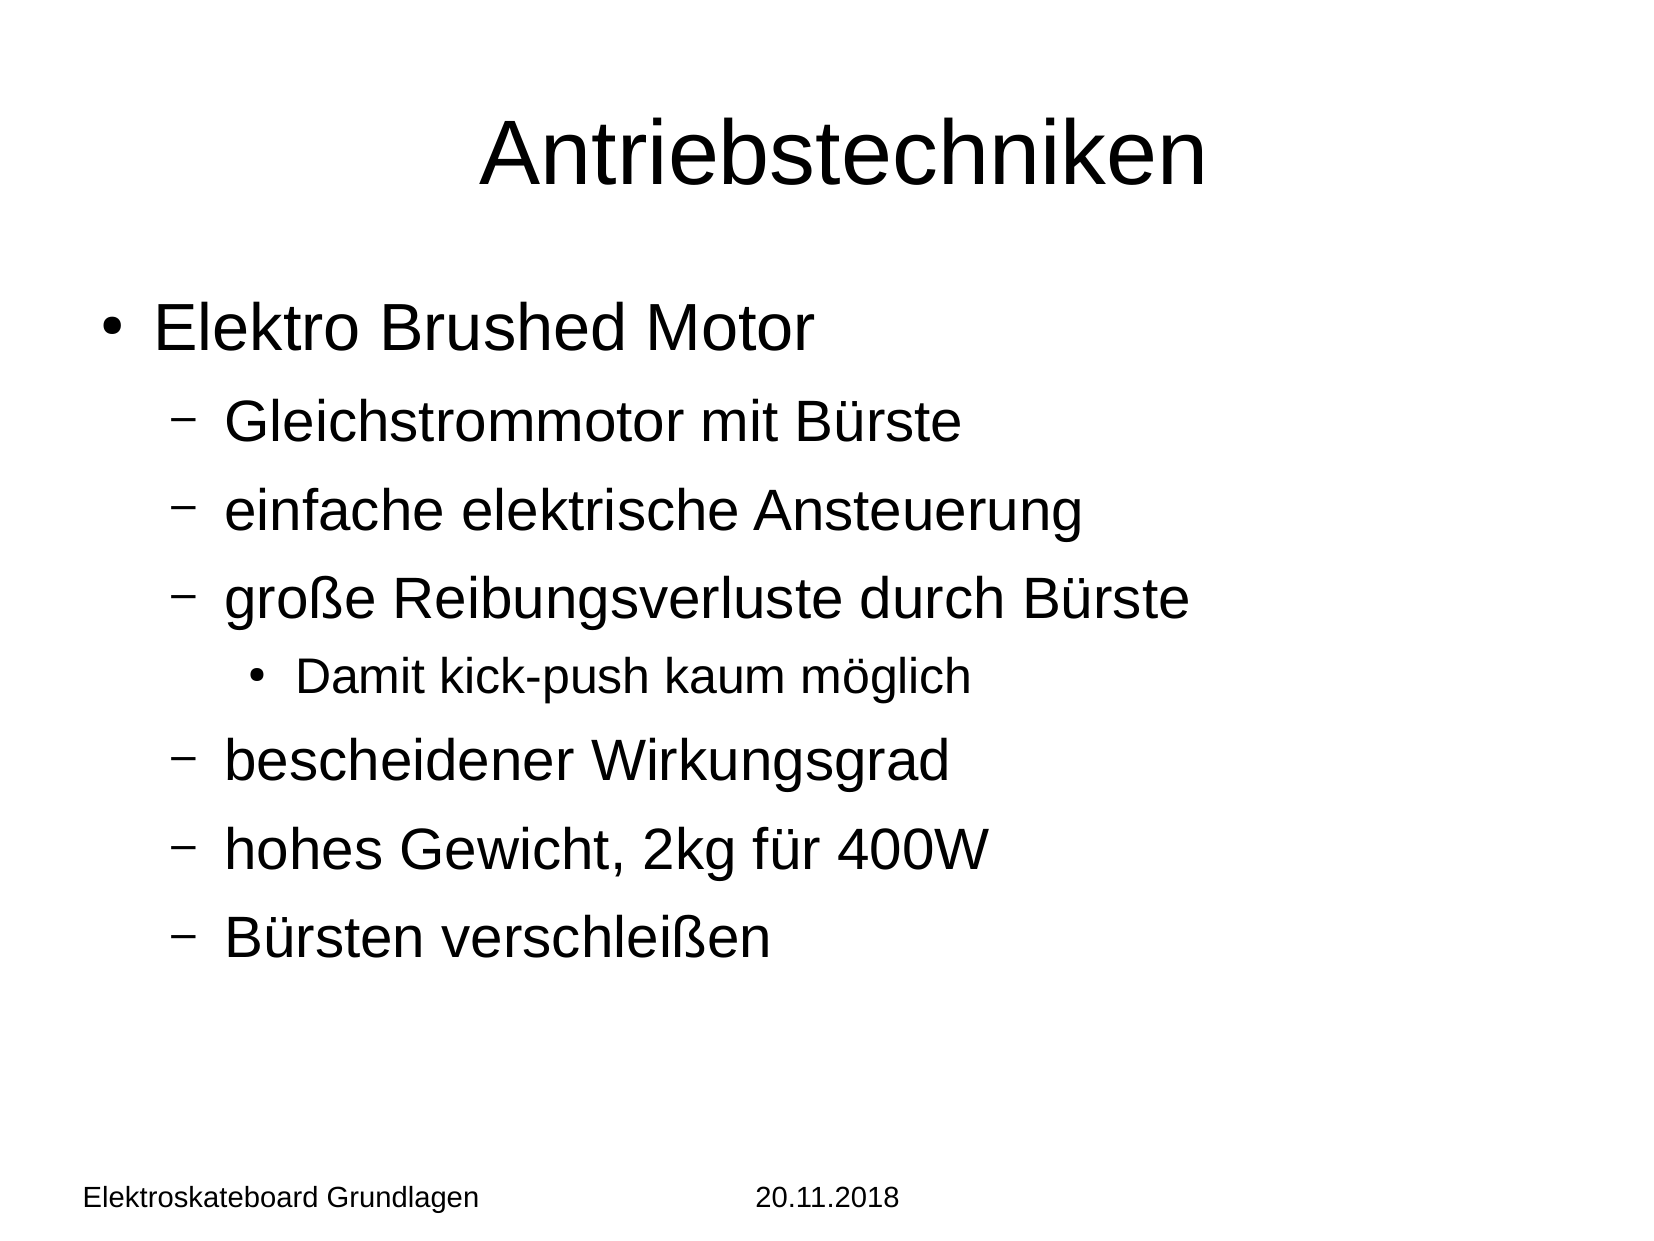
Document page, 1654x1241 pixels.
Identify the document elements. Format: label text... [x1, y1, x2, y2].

list Elektro Brushed Motor Gleichstrommotor mit Bürste einfache elektrische Ansteuerung große Reibungsverluste durch Bürste Damit kick-push kaum möglich bescheidener Wirkungsgrad hohes Gewicht, 2kg für 400W Bürsten verschleißen [82, 290, 1571, 1010]
title Antriebstechniken [82, 49, 1571, 257]
